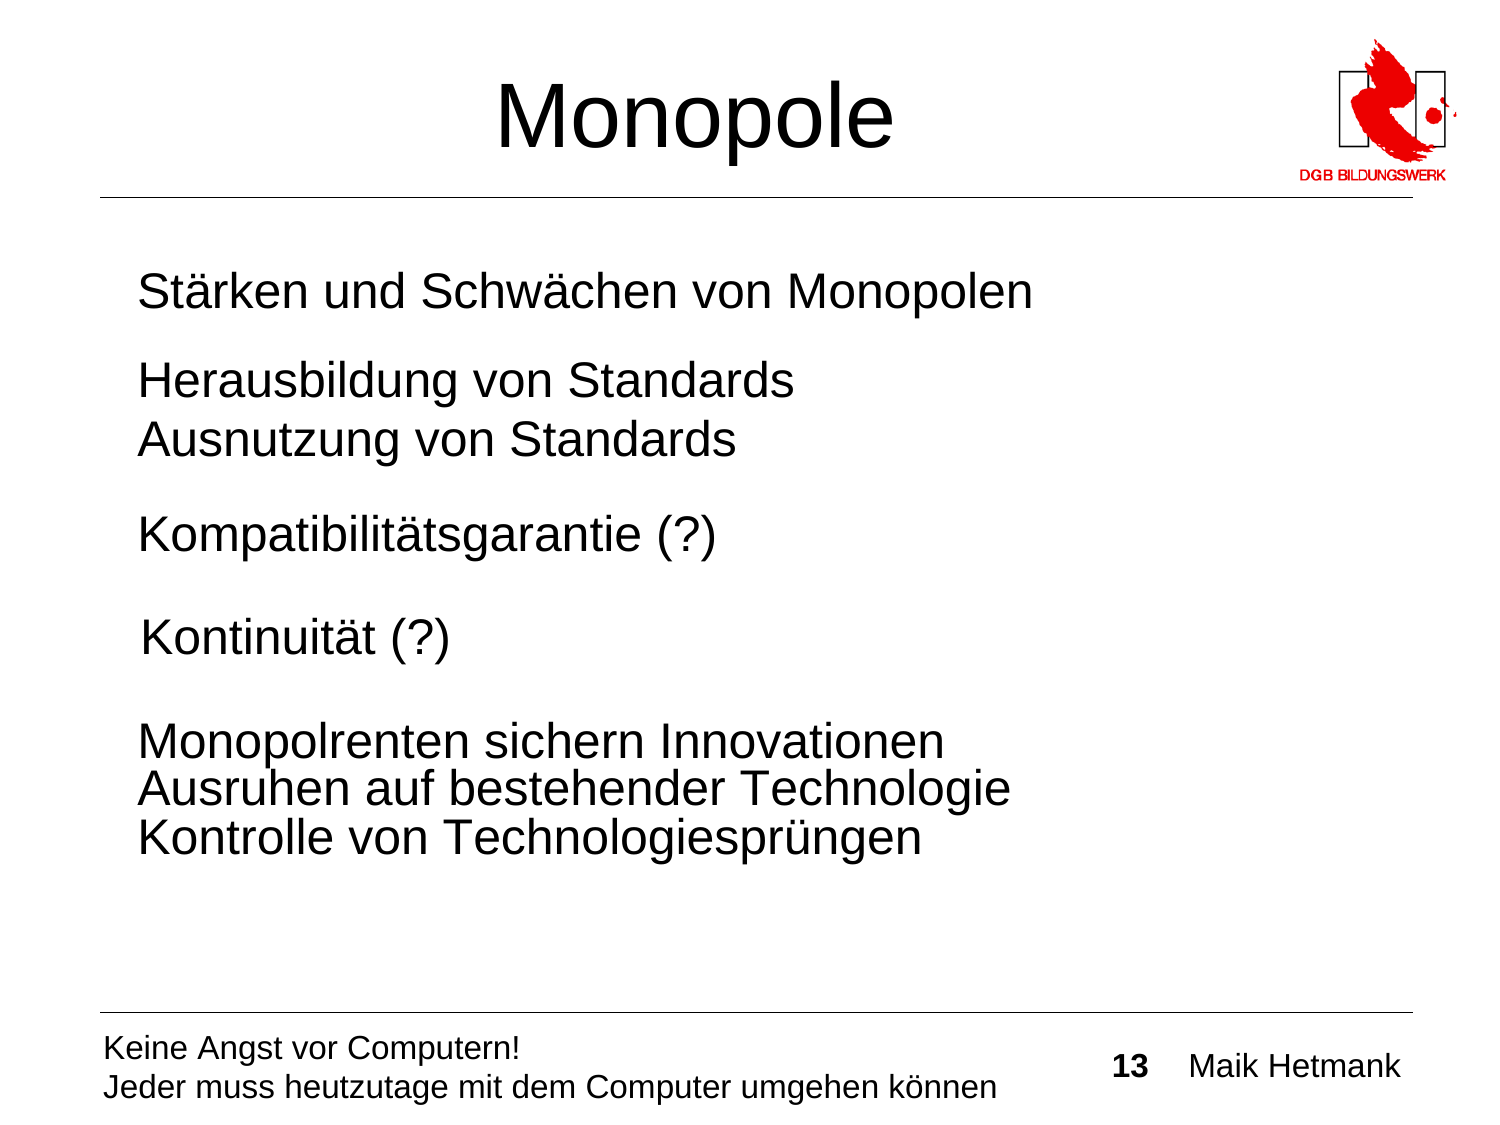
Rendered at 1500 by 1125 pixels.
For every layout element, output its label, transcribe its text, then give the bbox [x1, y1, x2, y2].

text_box Ausnutzung von Standards [137, 407, 1407, 472]
picture [1299, 37, 1457, 181]
text_box Kompatibilitätsgarantie (?) [137, 502, 1407, 561]
text_box Kontrolle von Technologiesprüngen [137, 809, 1407, 868]
text_box Ausruhen auf bestehender Technologie [137, 756, 1407, 809]
title Monopole [87, 49, 1305, 175]
text_box Stärken und Schwächen von Monopolen [137, 259, 1407, 324]
text_box Monopolrenten sichern Innovationen [137, 708, 1407, 756]
text_box Herausbildung von Standards [137, 348, 1407, 407]
text_box Kontinuität (?) [140, 605, 1410, 665]
